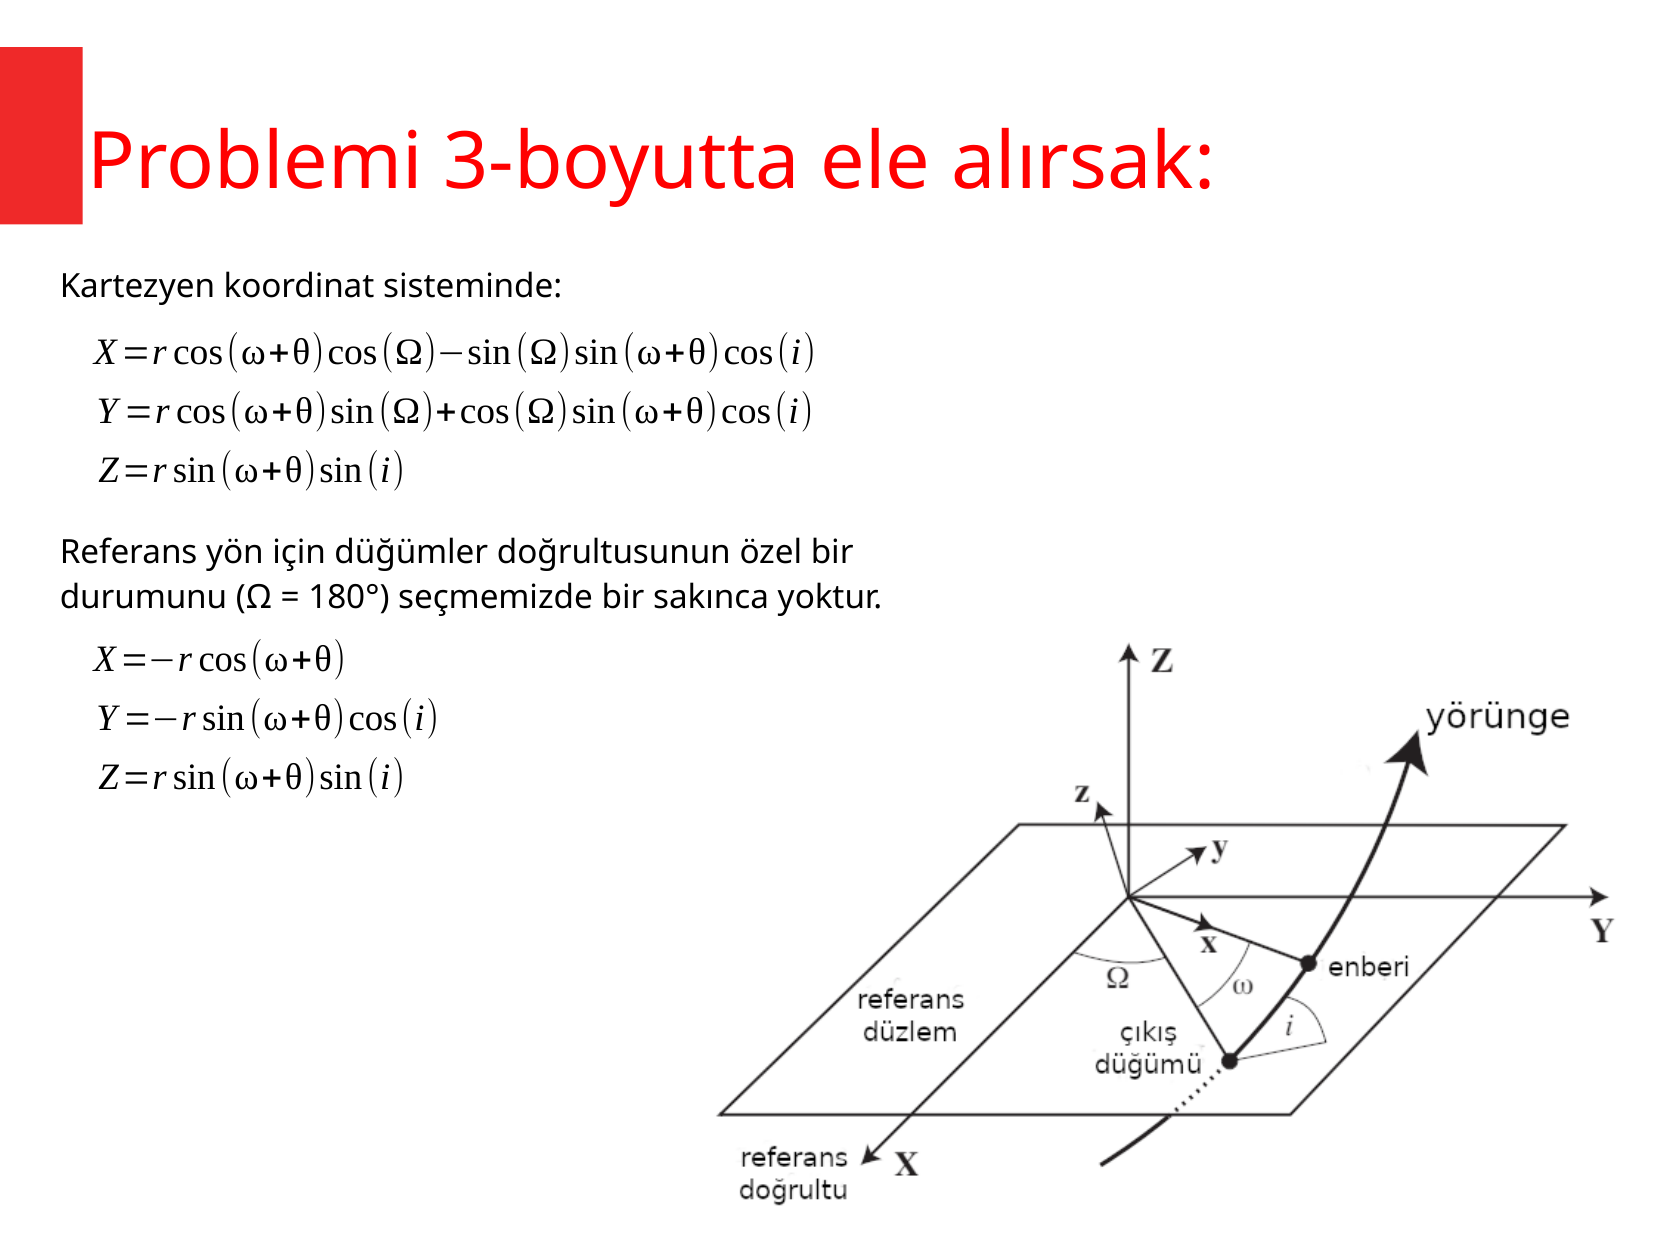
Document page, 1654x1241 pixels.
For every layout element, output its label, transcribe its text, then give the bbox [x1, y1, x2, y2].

chart [86, 448, 415, 494]
chart [80, 330, 826, 375]
chart [86, 755, 415, 801]
text_box Referans yön için düğümler doğrultusunun özel bir durumunu (Ω = 180°) seçmemizde bir sakınca yoktur. [45, 520, 1002, 628]
chart [80, 637, 356, 683]
text_box Kartezyen koordinat sisteminde: [45, 255, 739, 316]
picture [699, 622, 1629, 1226]
chart [86, 389, 824, 435]
title Problemi 3-boyutta ele alırsak: [87, 79, 1623, 237]
chart [86, 696, 449, 742]
